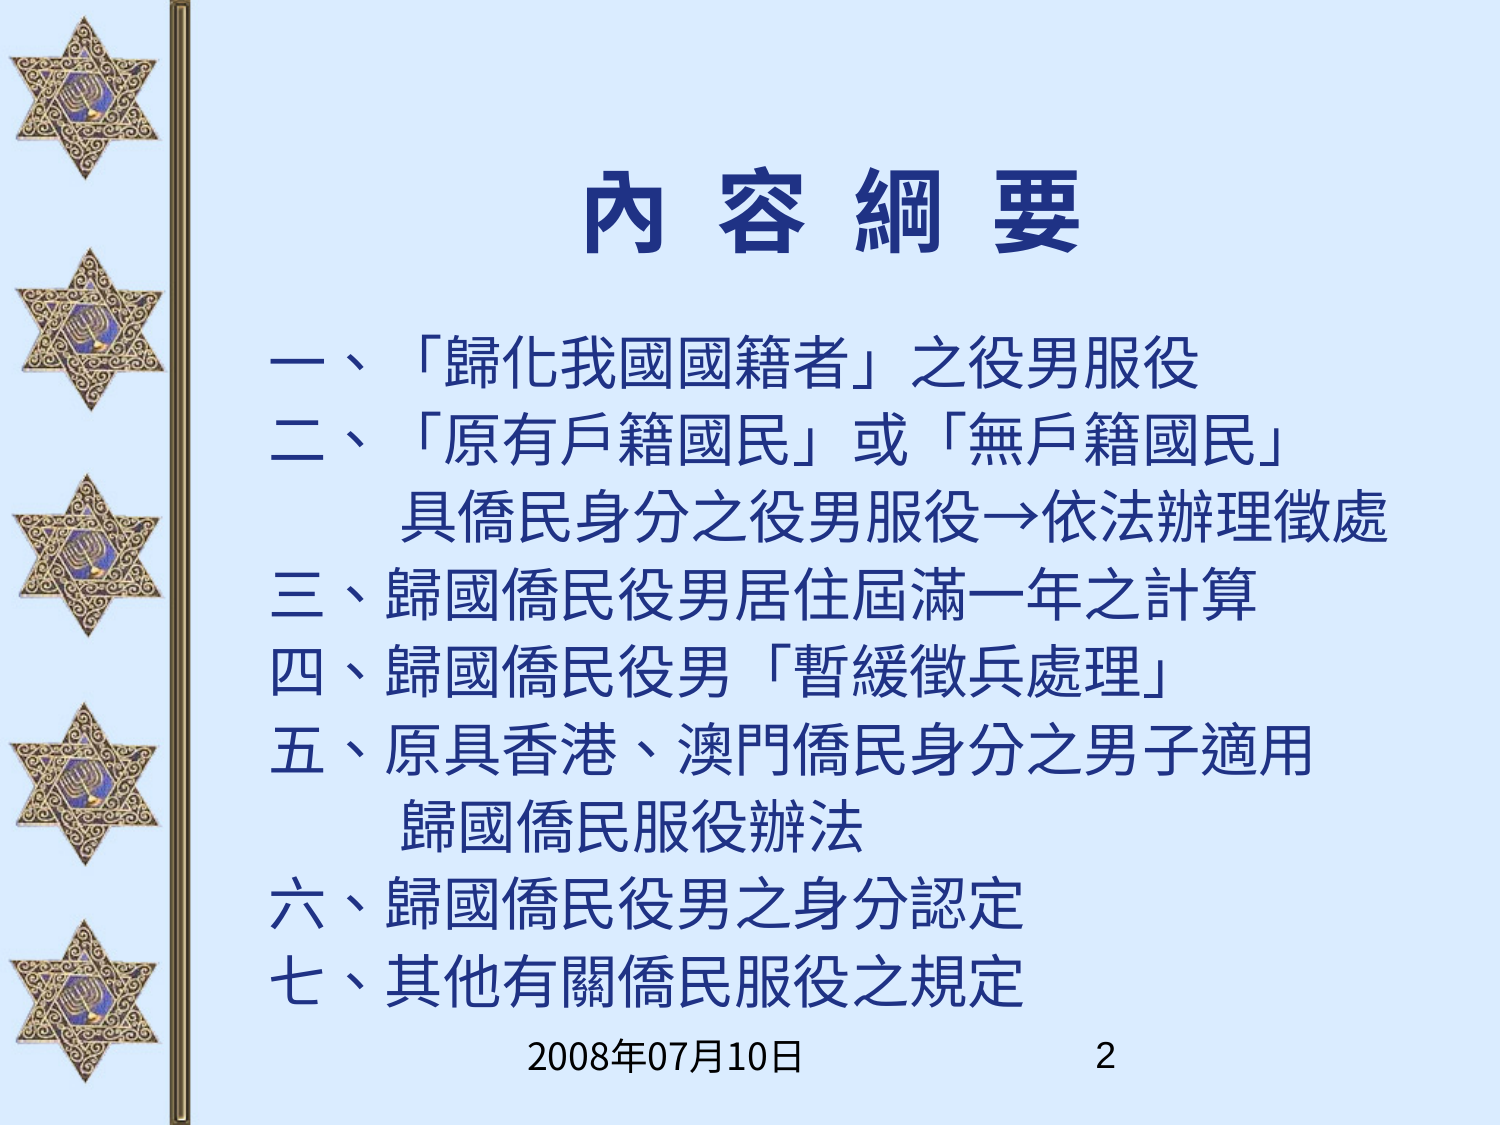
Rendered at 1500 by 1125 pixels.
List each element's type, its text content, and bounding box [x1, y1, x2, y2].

title 內 容 綱 要 [262, 115, 1401, 303]
picture [0, 0, 1500, 1125]
list 一、「歸化我國國籍者」之役男服役 二、「原有戶籍國民」或「無戶籍國民」 具僑民身分之役男服役→依法辦理徵處 三、歸國僑民役男居住屆滿一年之計算 四、歸國僑民役男「暫緩徵兵處理」 五、原具香港、澳門僑民身分之男子適用 歸國僑民服役辦法 六、歸國僑民役男之身分認定 七、其他有關僑民服役之規定 [253, 326, 1424, 1035]
